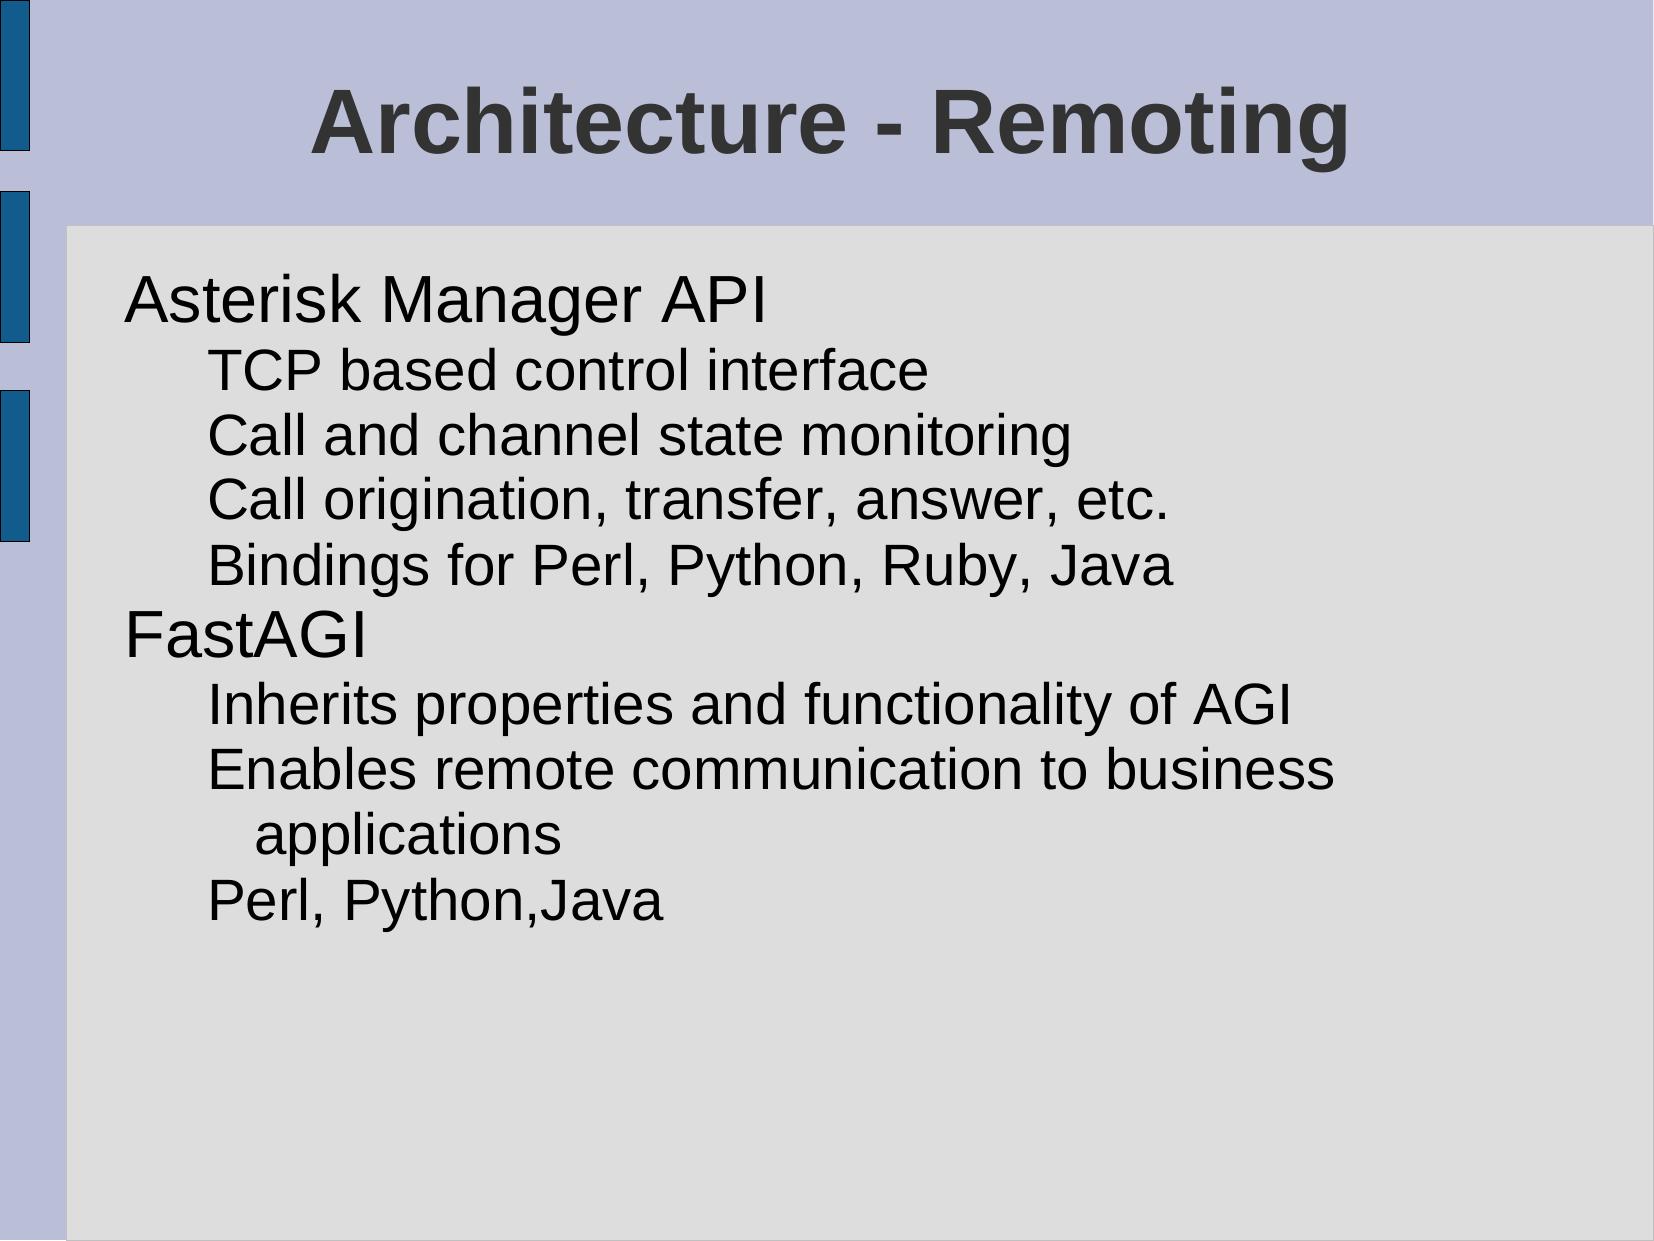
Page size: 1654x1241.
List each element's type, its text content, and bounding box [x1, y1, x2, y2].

list Asterisk Manager API TCP based control interface Call and channel state monitoring Call origination, transfer, answer, etc. Bindings for Perl, Python, Ruby, Java FastAGI Inherits properties and functionality of AGI Enables remote communication to business applications Perl, Python,Java [112, 262, 1613, 1163]
title Architecture - Remoting [125, 17, 1538, 226]
